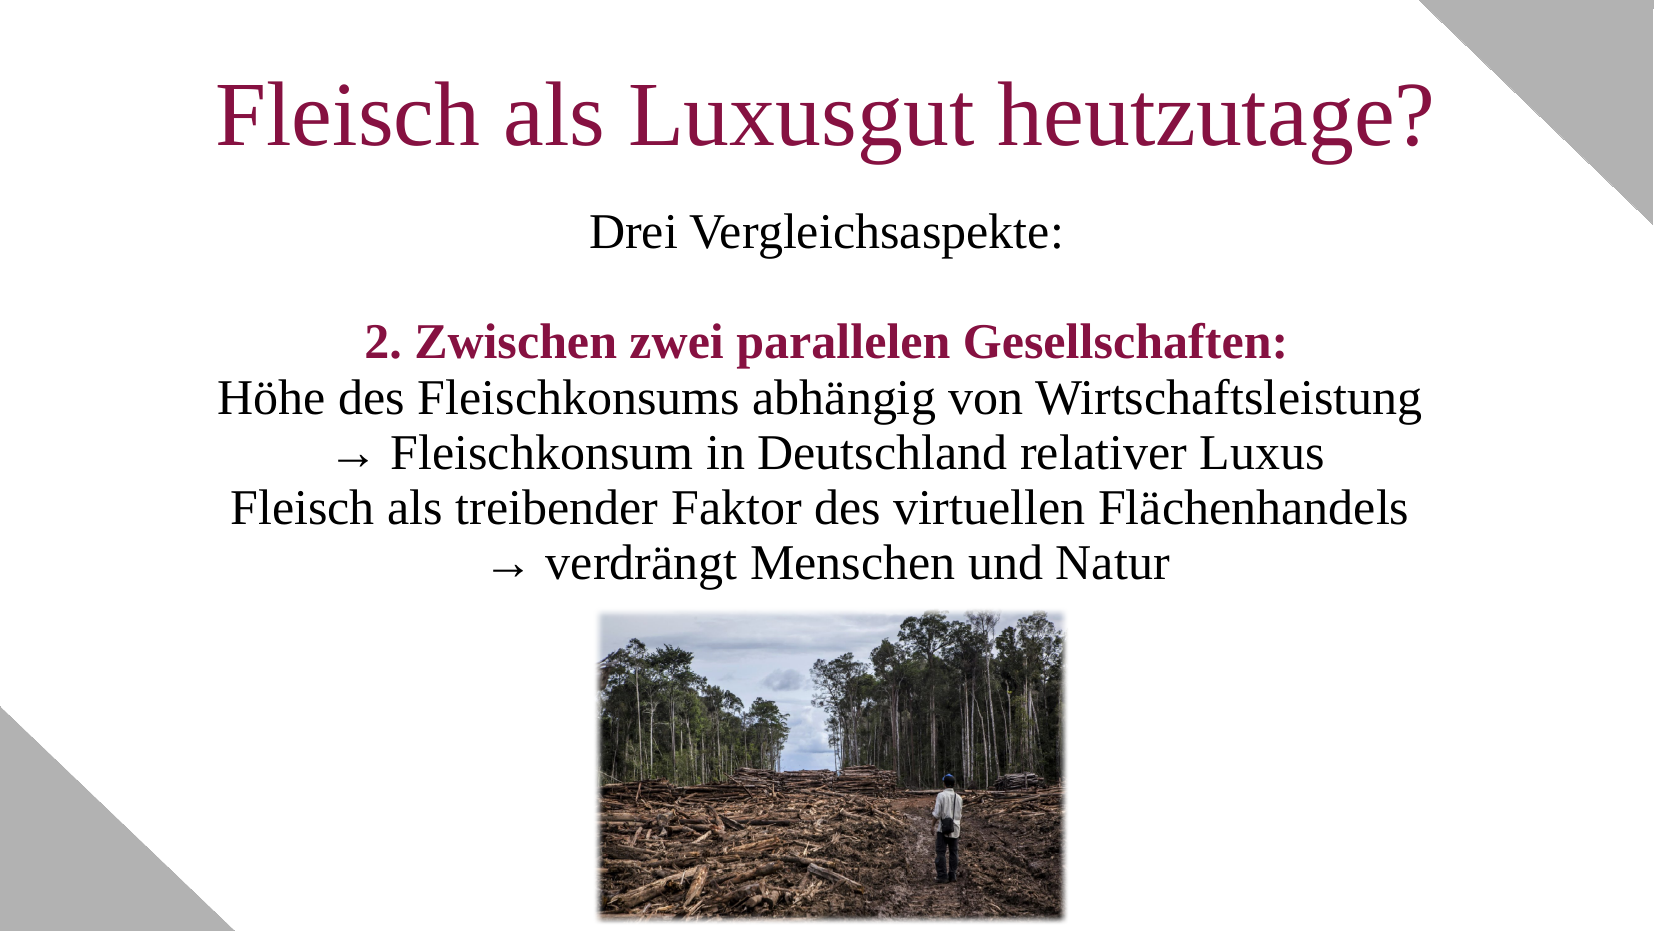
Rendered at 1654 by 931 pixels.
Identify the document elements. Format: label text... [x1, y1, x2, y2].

subtitle Drei Vergleichsaspekte: 2. Zwischen zwei parallelen Gesellschaften: Höhe des Fleischkonsums abhängig von Wirtschaftsleistung → Fleischkonsum in Deutschland relativer Luxus Fleisch als treibender Faktor des virtuellen Flächenhandels → verdrängt Menschen und Natur [82, 203, 1571, 882]
picture [593, 607, 1069, 925]
text_box [1419, 0, 1654, 225]
title Fleisch als Luxusgut heutzutage? [82, 37, 1571, 193]
text_box [0, 706, 235, 931]
